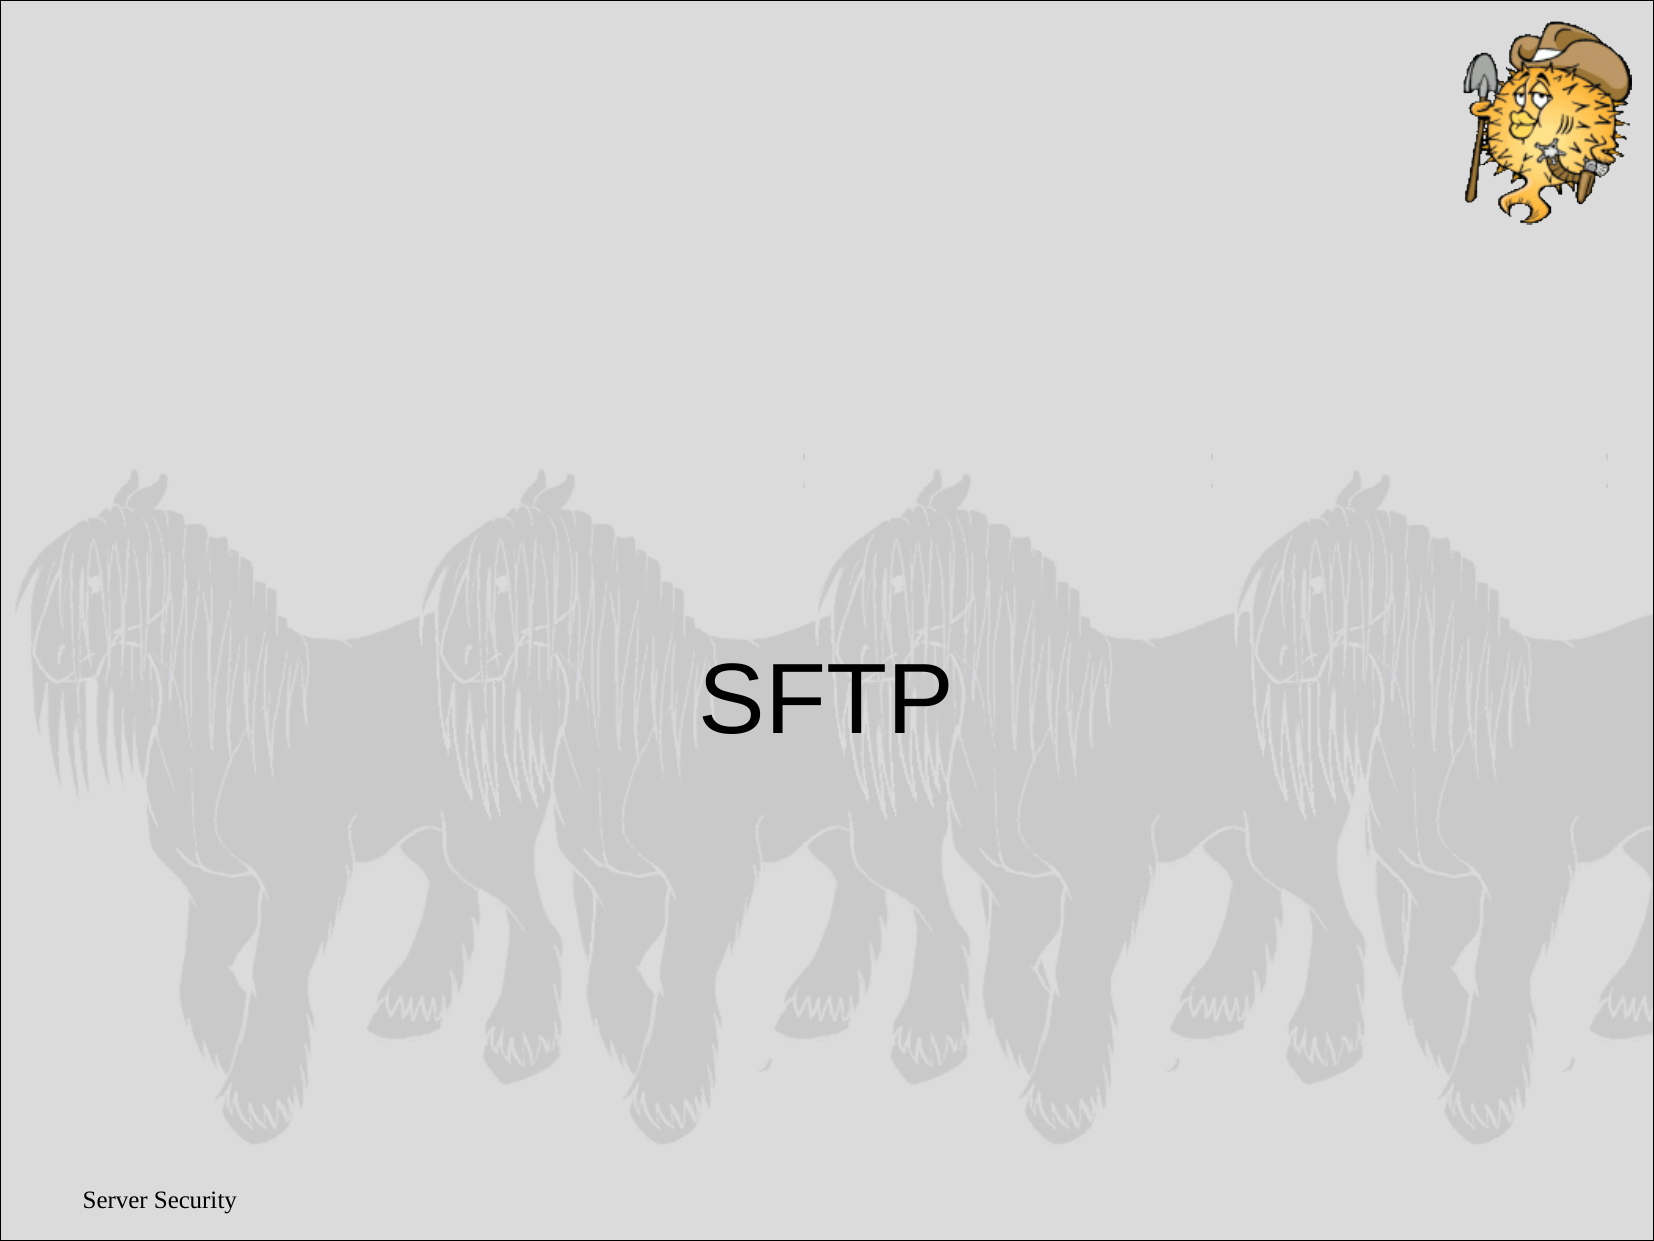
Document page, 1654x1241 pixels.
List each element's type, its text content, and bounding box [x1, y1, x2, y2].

subtitle SFTP [82, 297, 1571, 1102]
picture [1462, 20, 1632, 225]
